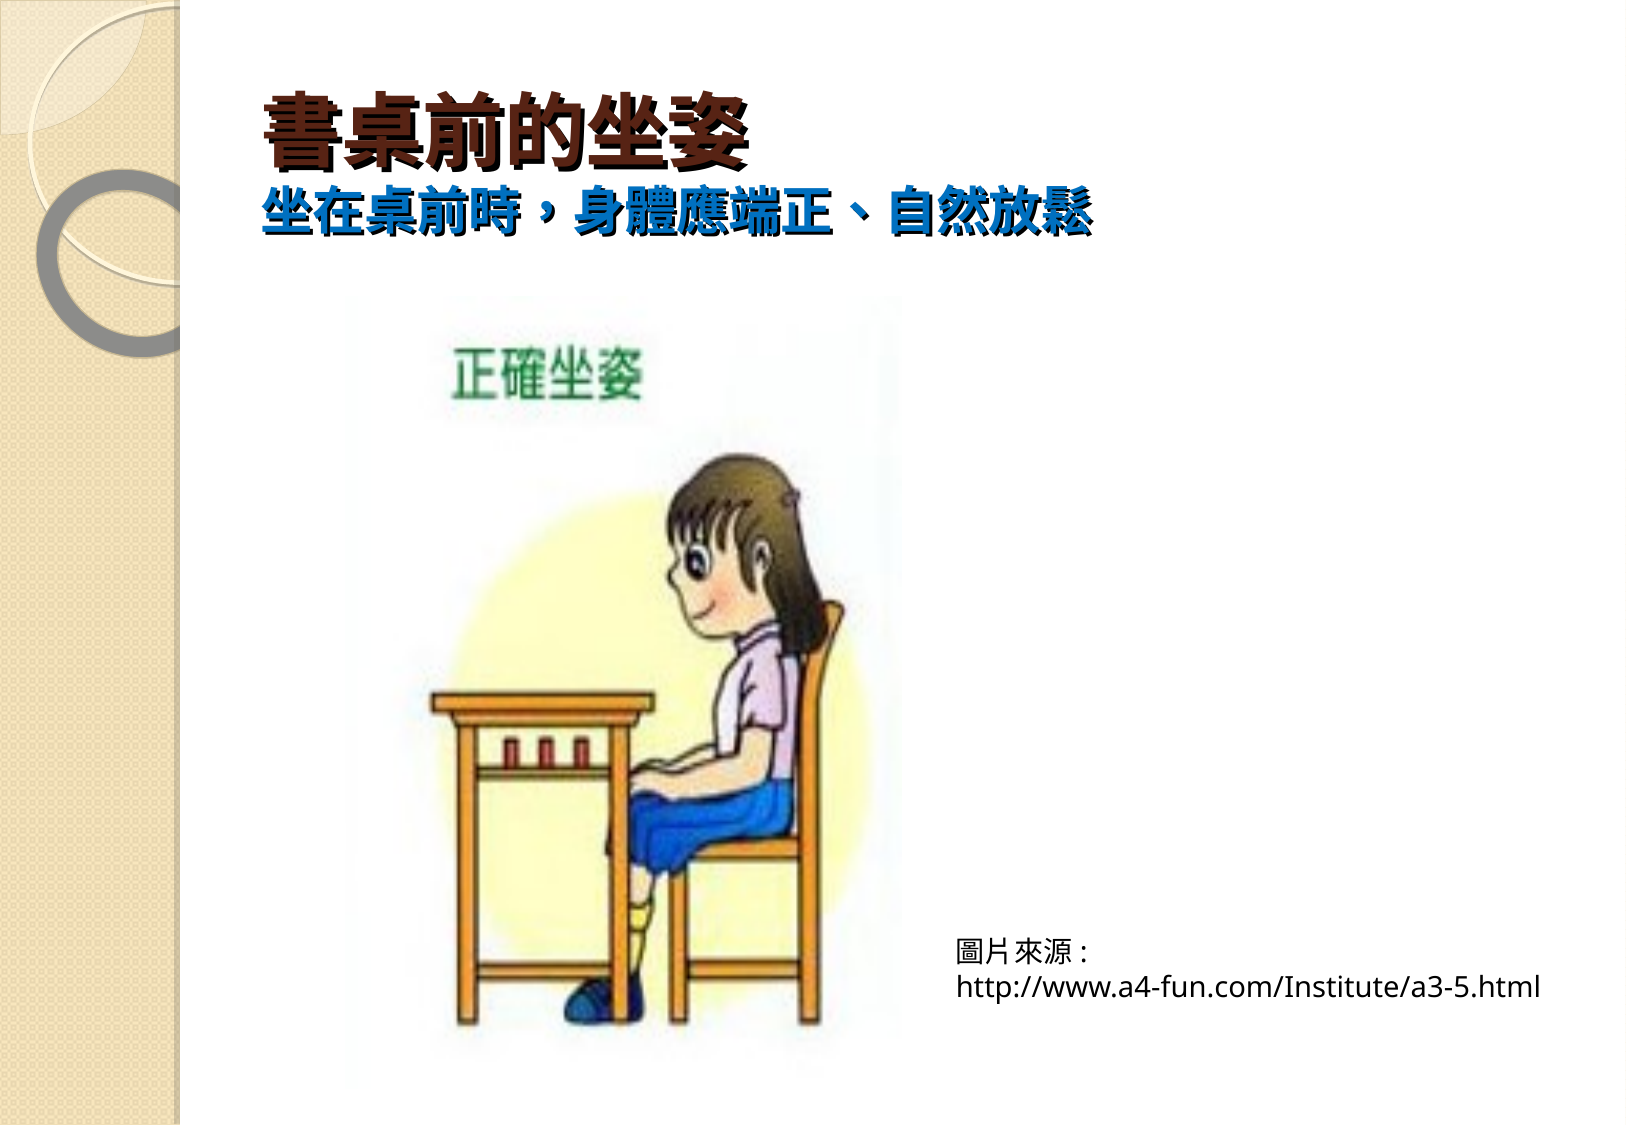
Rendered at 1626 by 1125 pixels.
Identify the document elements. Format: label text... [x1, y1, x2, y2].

text_box 圖片來源: http://www.a4-fun.com/Institute/a3-5.html [941, 926, 1557, 1011]
picture [345, 296, 902, 1089]
title 書桌前的坐姿 坐在桌前時，身體應端正、自然放鬆 [245, 54, 1545, 265]
